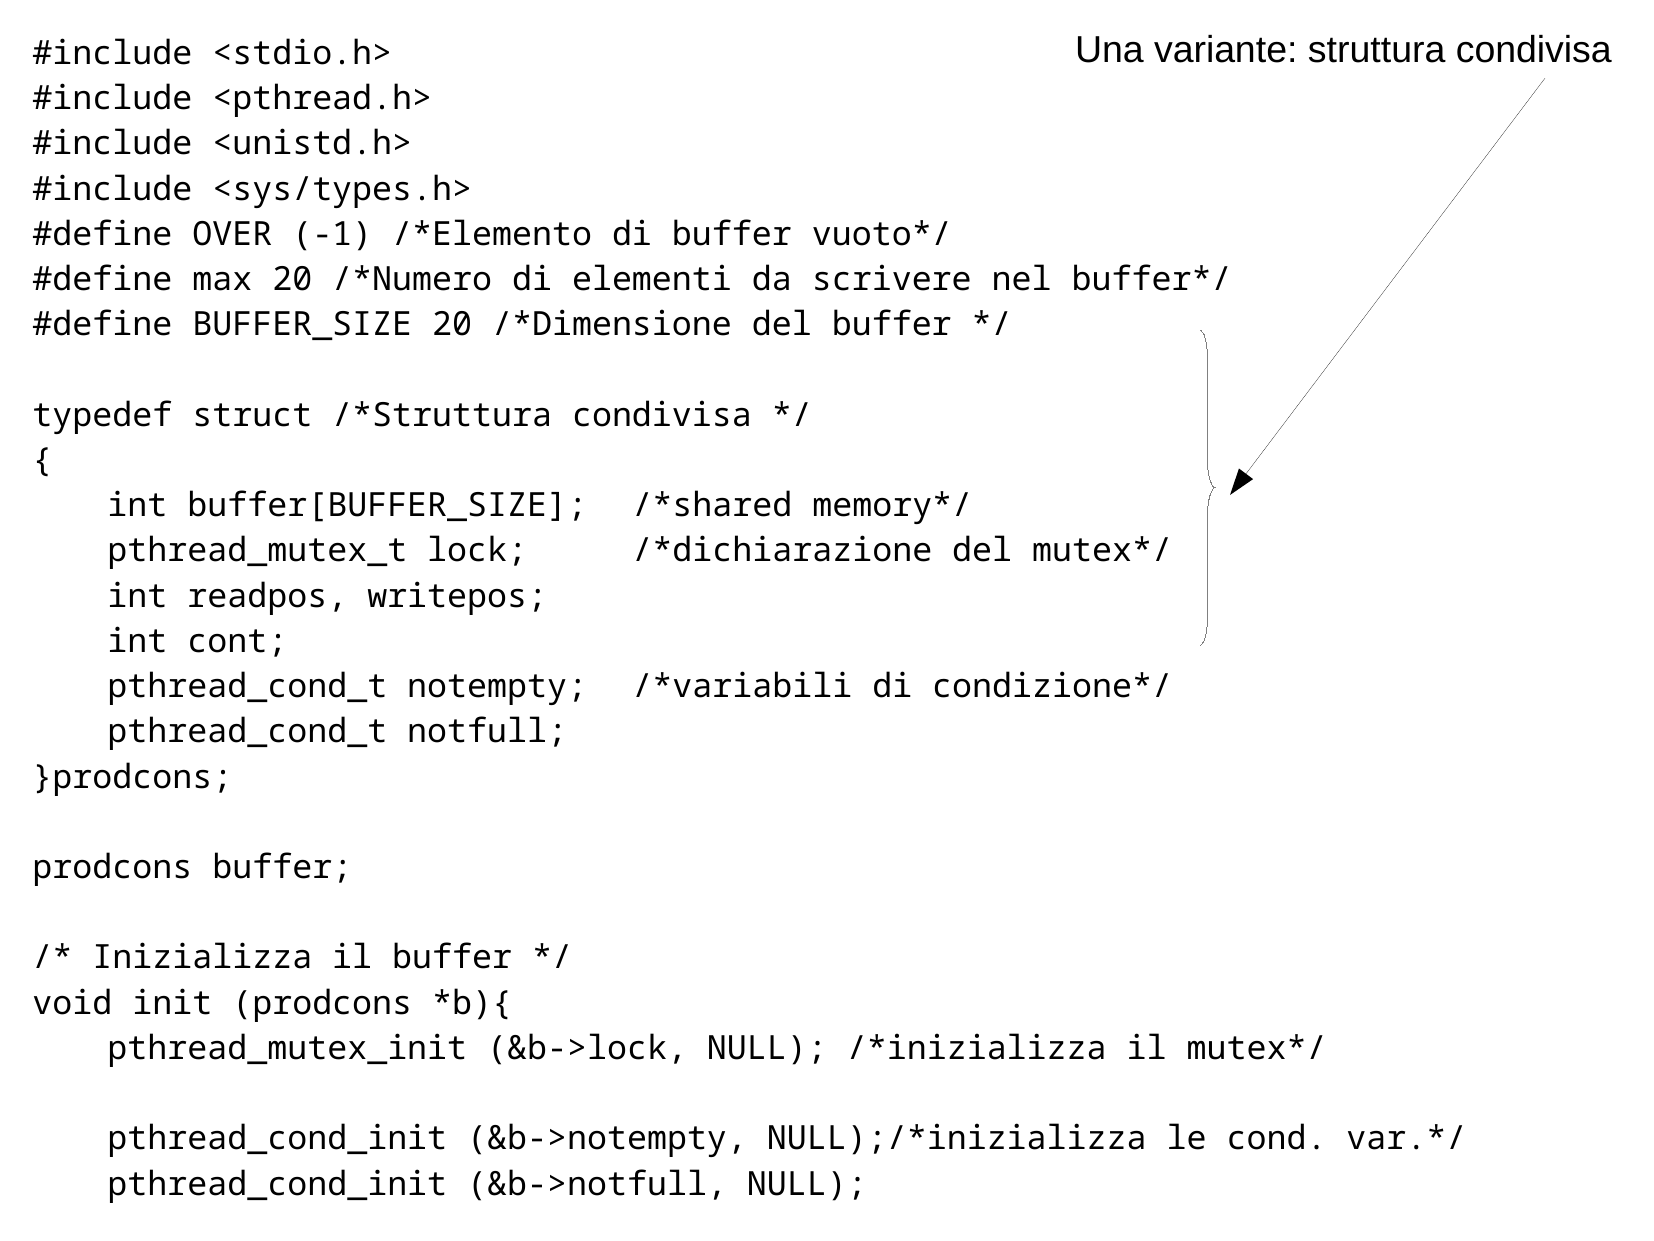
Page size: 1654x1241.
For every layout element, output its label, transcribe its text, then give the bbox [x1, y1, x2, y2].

text_box Una variante: struttura condivisa [1060, 21, 1654, 79]
text_box #include <stdio.h> #include <pthread.h> #include <unistd.h> #include <sys/types.h> #define OVER (-1) /*Elemento di buffer vuoto*/ #define max 20 /*Numero di elementi da scrivere nel buffer*/ #define BUFFER_SIZE 20 /*Dimensione del buffer */ typedef struct /*Struttura condivisa */ { int buffer[BUFFER_SIZE]; /*shared memory*/ pthread_mutex_t lock; /*dichiarazione del mutex*/ int readpos, writepos; int cont; pthread_cond_t notempty; /*variabili di condizione*/ pthread_cond_t notfull; }prodcons; prodcons buffer; /* Inizializza il buffer */ void init (prodcons *b){ pthread_mutex_init (&b->lock, NULL); /*inizializza il mutex*/ pthread_cond_init (&b->notempty, NULL);/*inizializza le cond. var.*/ pthread_cond_init (&b->notfull, NULL); b->cont=0; b->readpos = 0; b->writepos = 0; } [17, 21, 1654, 1238]
